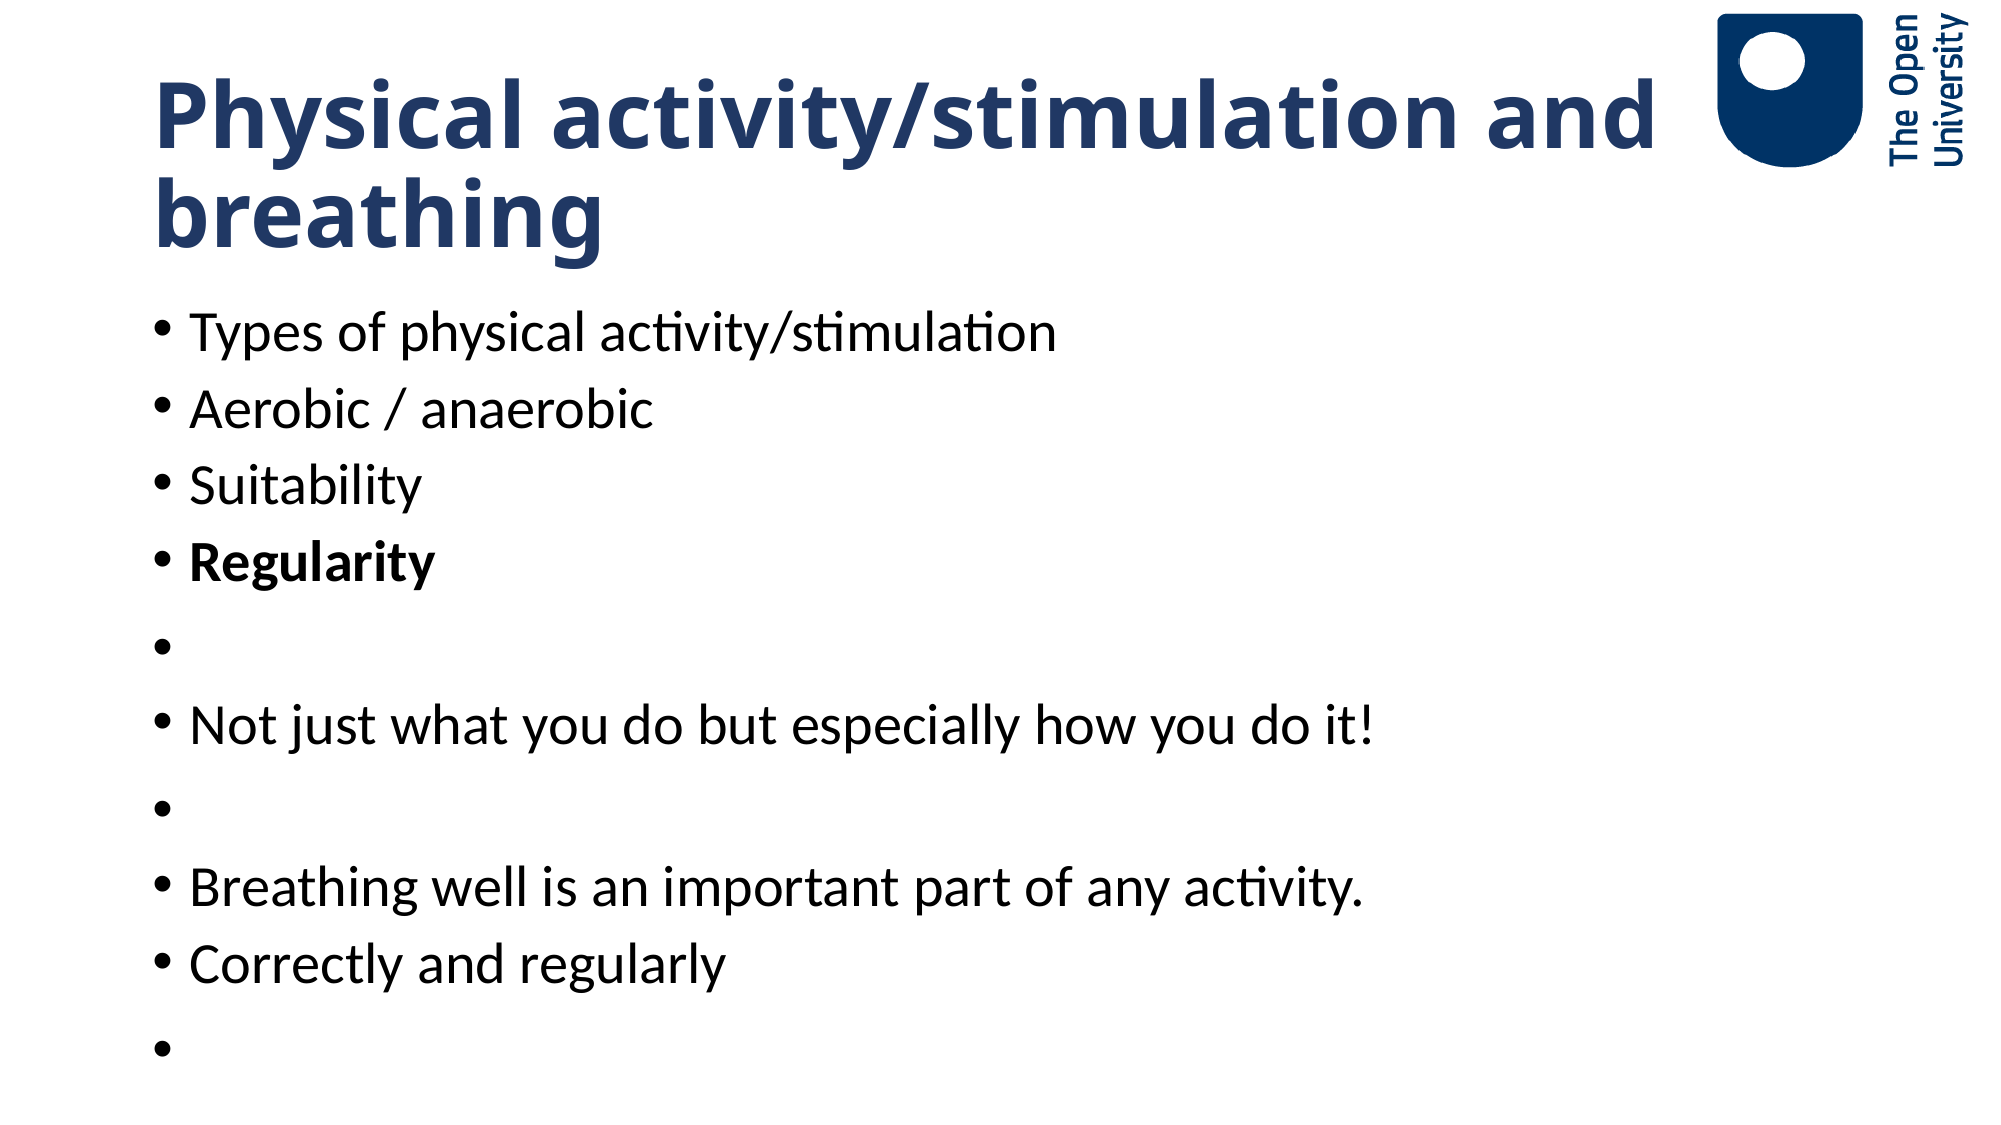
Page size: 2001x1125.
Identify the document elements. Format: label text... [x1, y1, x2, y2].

title Physical activity/stimulation and breathing [137, 59, 1863, 278]
list Types of physical activity/stimulation Aerobic / anaerobic Suitability Regularity Not just what you do but especially how you do it! Breathing well is an important part of any activity. Correctly and regularly [137, 299, 1863, 1014]
picture [1716, 10, 1971, 170]
